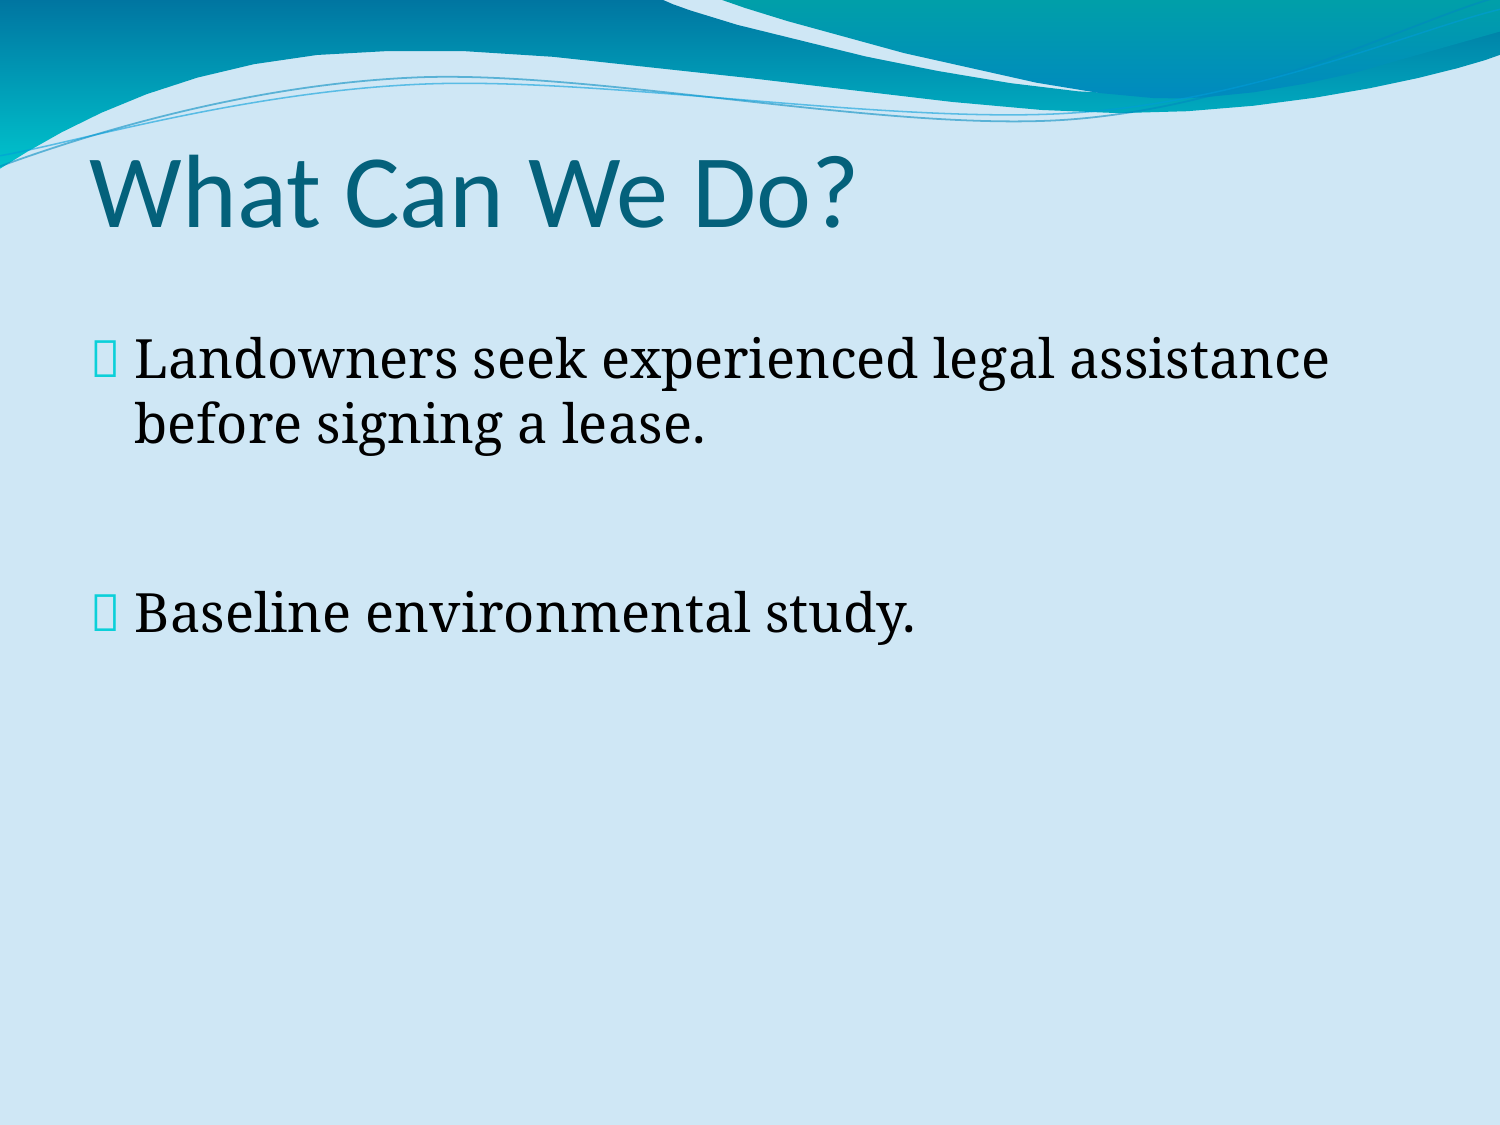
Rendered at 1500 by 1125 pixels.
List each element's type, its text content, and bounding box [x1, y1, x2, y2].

title What Can We Do? [75, 115, 1425, 303]
list Landowners seek experienced legal assistance before signing a lease. Baseline environmental study. [75, 317, 1425, 1038]
